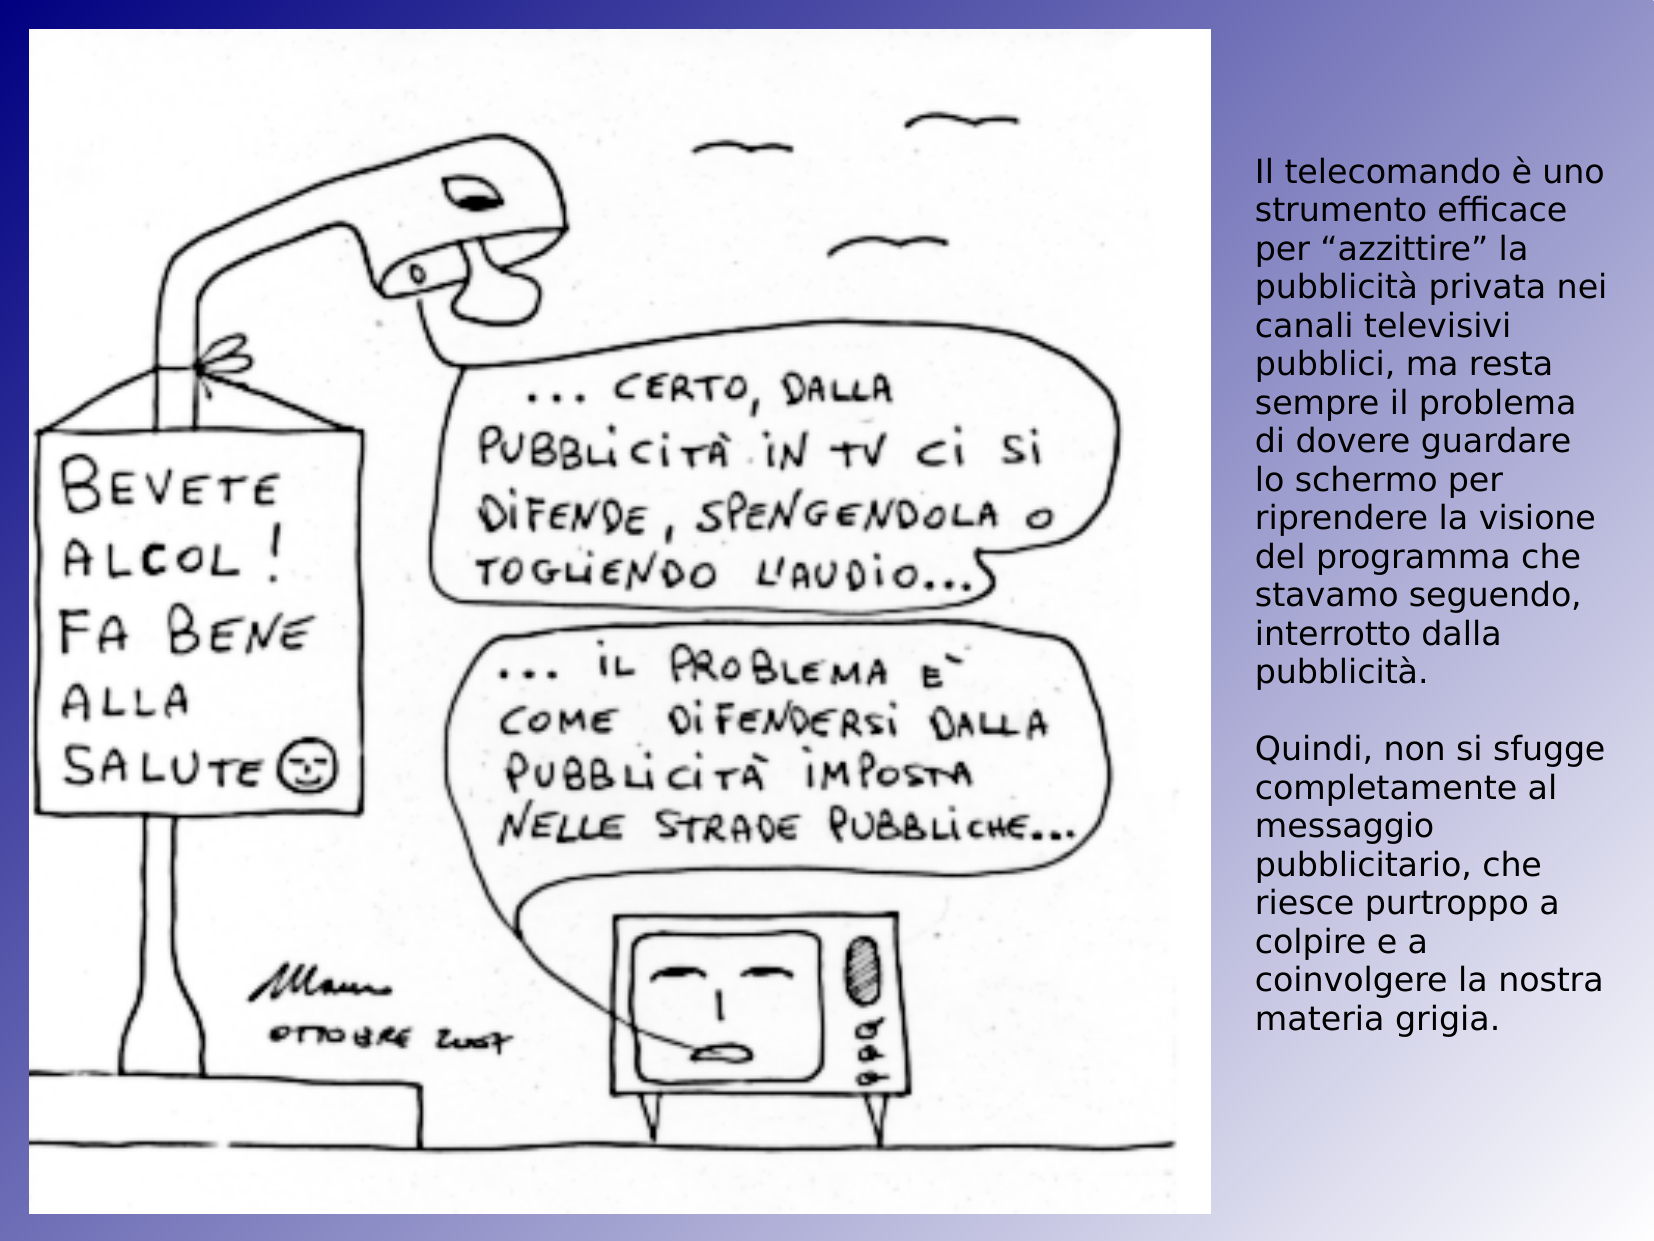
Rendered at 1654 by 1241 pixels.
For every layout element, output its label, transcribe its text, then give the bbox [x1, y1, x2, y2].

text_box Il telecomando è uno strumento efficace per “azzittire” la pubblicità privata nei canali televisivi pubblici, ma resta sempre il problema di dovere guardare lo schermo per riprendere la visione del programma che stavamo seguendo, interrotto dalla pubblicità. Quindi, non si sfugge completamente al messaggio pubblicitario, che riesce purtroppo a colpire e a coinvolgere la nostra materia grigia. [1240, 29, 1625, 1211]
picture [29, 29, 1211, 1214]
